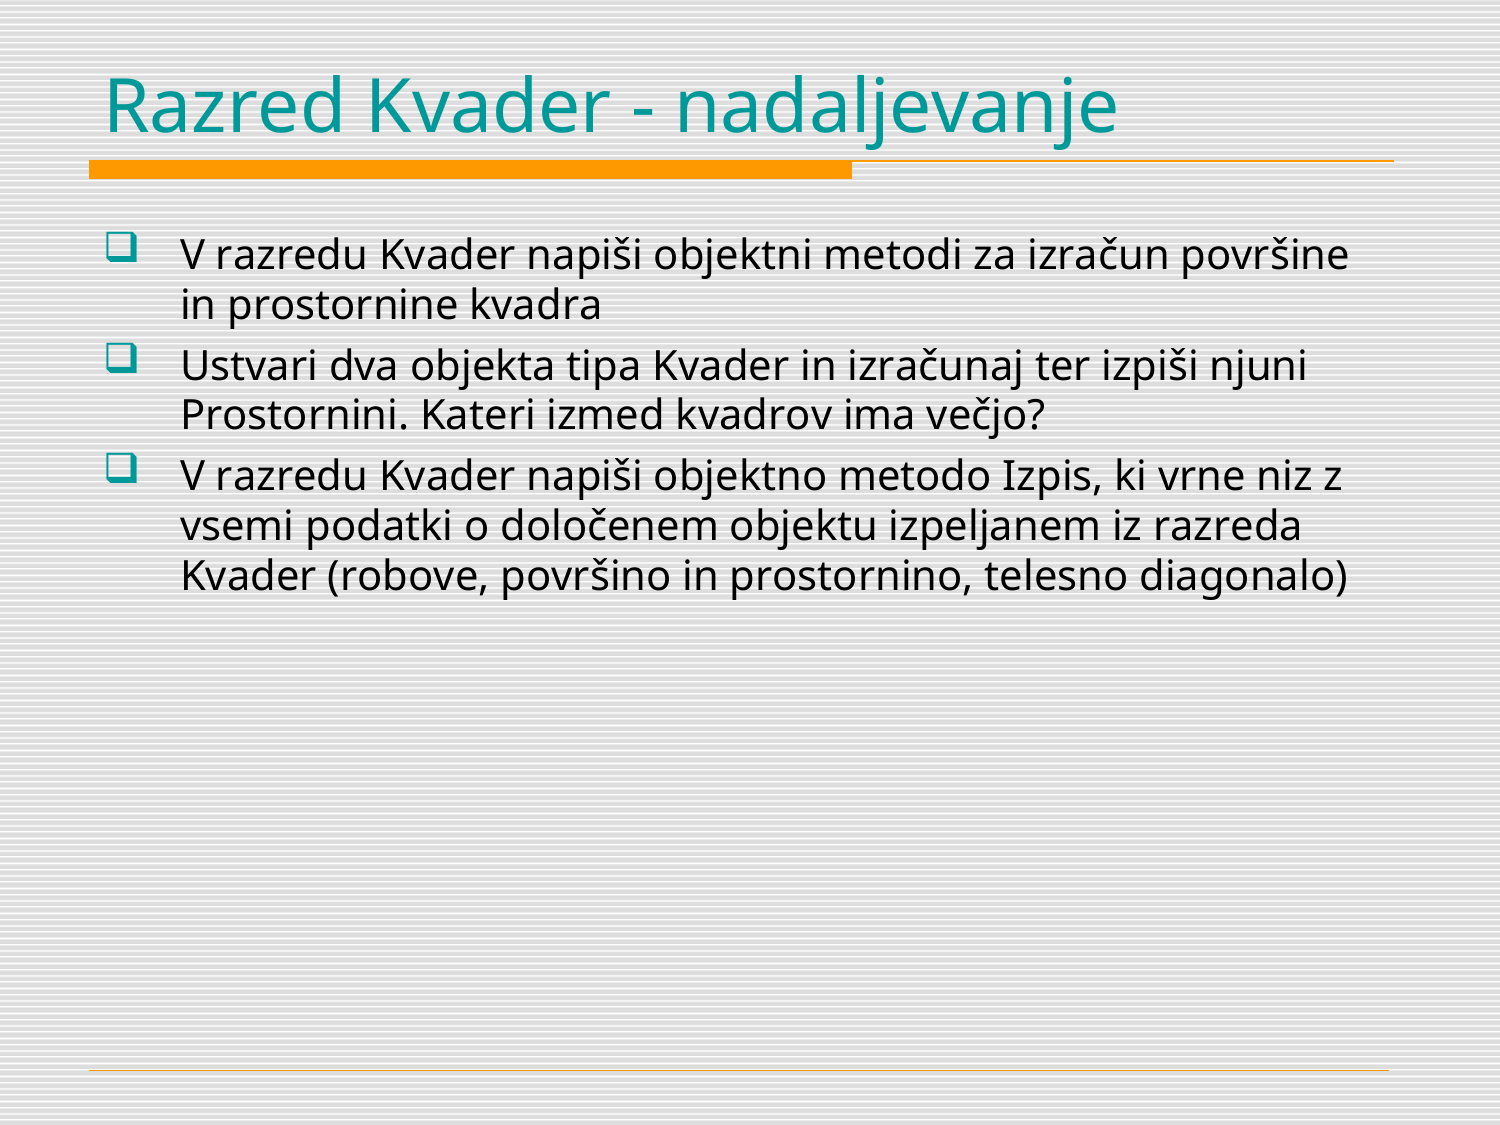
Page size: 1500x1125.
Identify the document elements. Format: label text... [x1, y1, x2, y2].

title Razred Kvader - nadaljevanje [88, 42, 1401, 155]
picture [0, 0, 1500, 1125]
list V razredu Kvader napiši objektni metodi za izračun površine in prostornine kvadra Ustvari dva objekta tipa Kvader in izračunaj ter izpiši njuni Prostornini. Kateri izmed kvadrov ima večjo? V razredu Kvader napiši objektno metodo Izpis, ki vrne niz z vsemi podatki o določenem objektu izpeljanem iz razreda Kvader (robove, površino in prostornino, telesno diagonalo) [88, 220, 1401, 1059]
